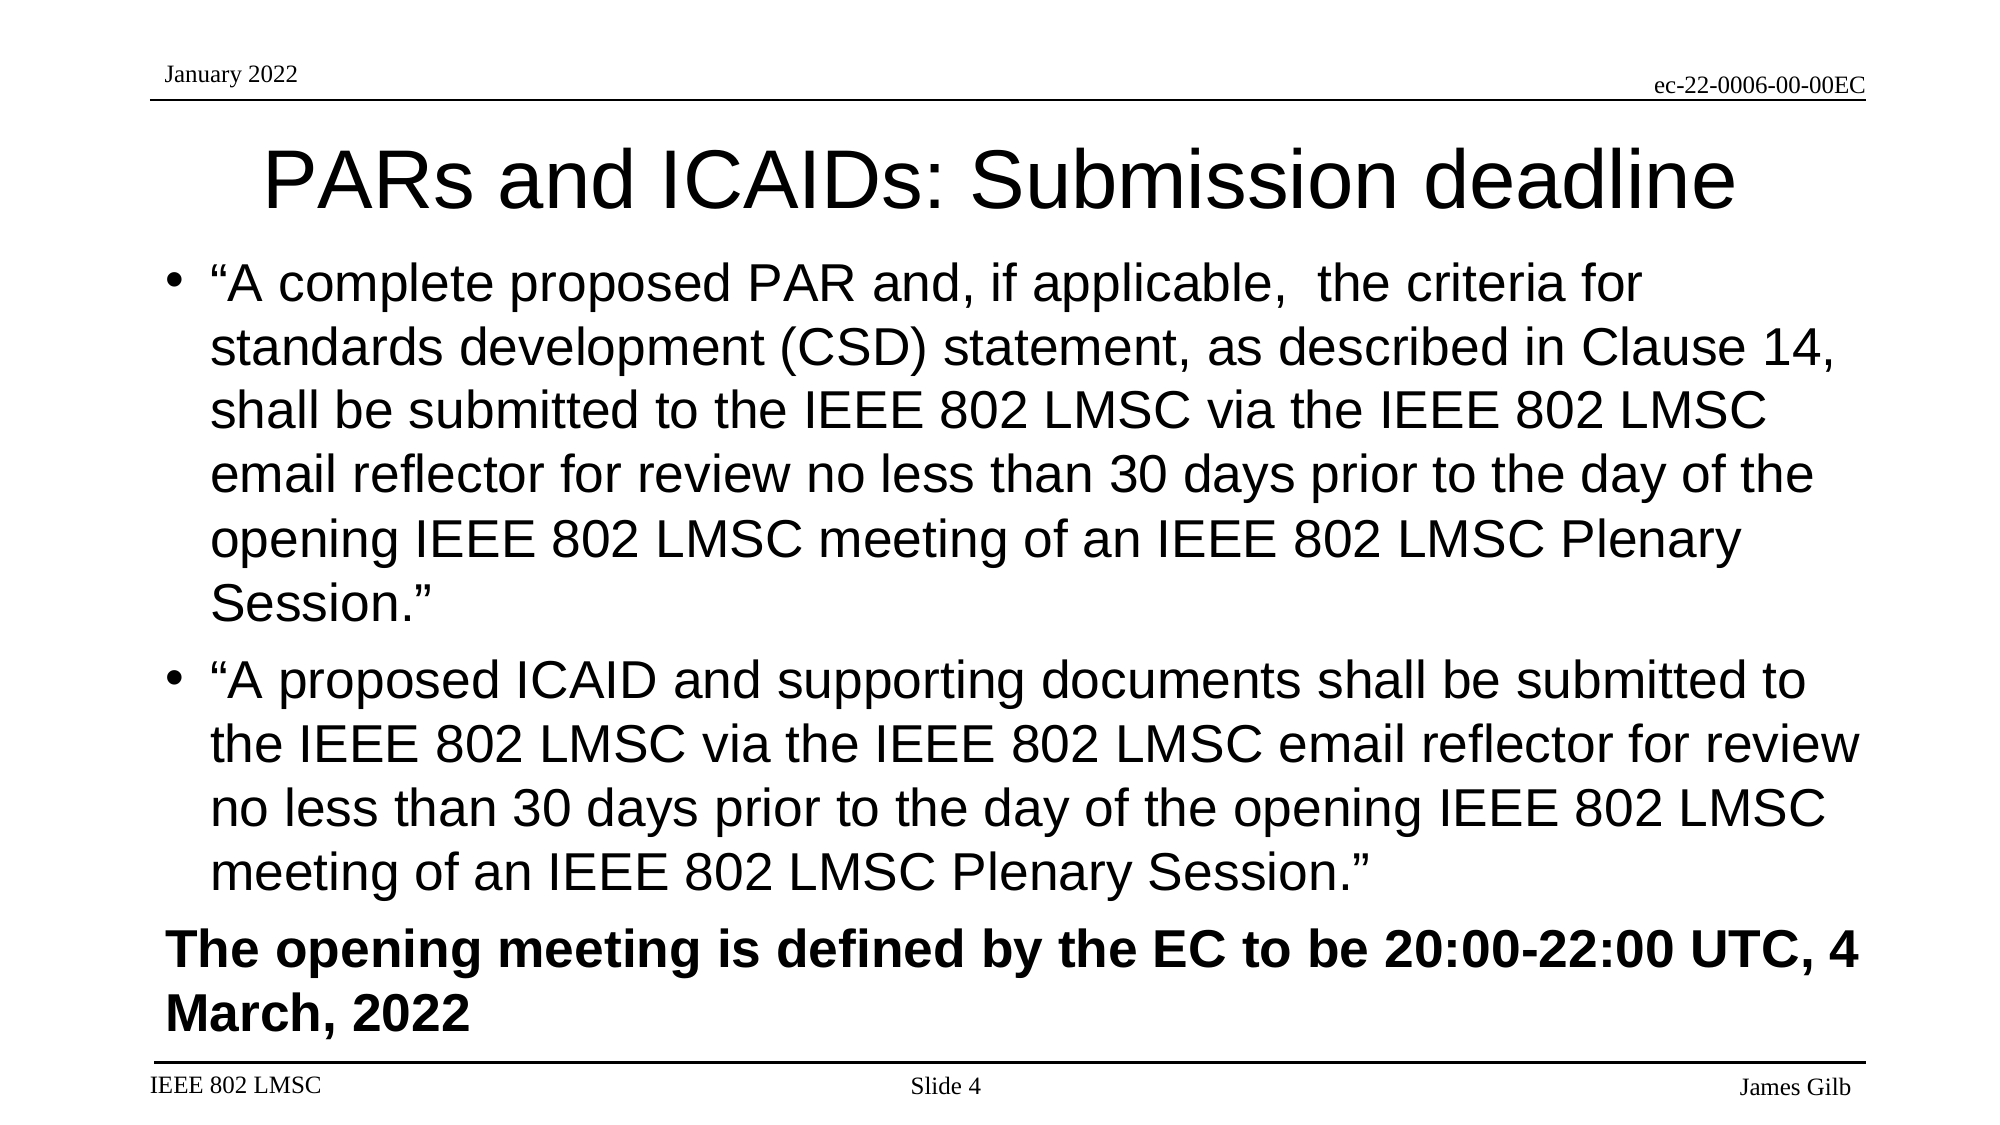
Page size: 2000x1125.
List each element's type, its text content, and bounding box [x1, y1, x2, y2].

list “A complete proposed PAR and, if applicable, the criteria for standards development (CSD) statement, as described in Clause 14, shall be submitted to the IEEE 802 LMSC via the IEEE 802 LMSC email reflector for review no less than 30 days prior to the day of the opening IEEE 802 LMSC meeting of an IEEE 802 LMSC Plenary Session.” “A proposed ICAID and supporting documents shall be submitted to the IEEE 802 LMSC via the IEEE 802 LMSC email reflector for review no less than 30 days prior to the day of the opening IEEE 802 LMSC meeting of an IEEE 802 LMSC Plenary Session.” The opening meeting is defined by the EC to be 20:00-22:00 UTC, 4 March, 2022 [150, 239, 1900, 1051]
title PARs and ICAIDs: Submission deadline [125, 112, 1876, 238]
